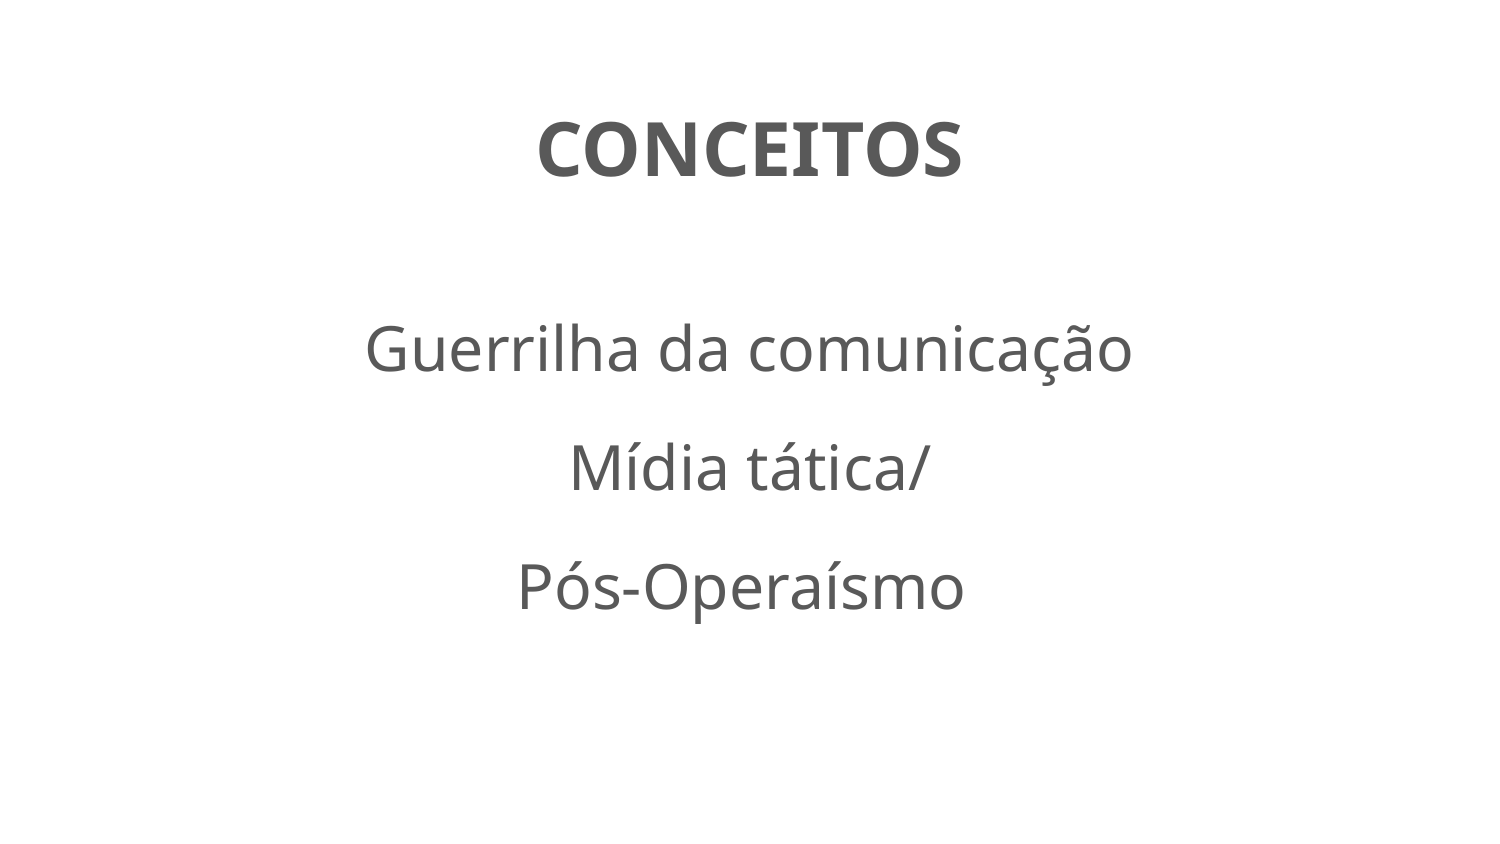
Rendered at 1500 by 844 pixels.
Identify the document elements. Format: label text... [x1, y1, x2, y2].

list Guerrilha da comunicação Mídia tática/ Pós-Operaísmo [51, 189, 1449, 750]
title CONCEITOS [51, 72, 1449, 167]
